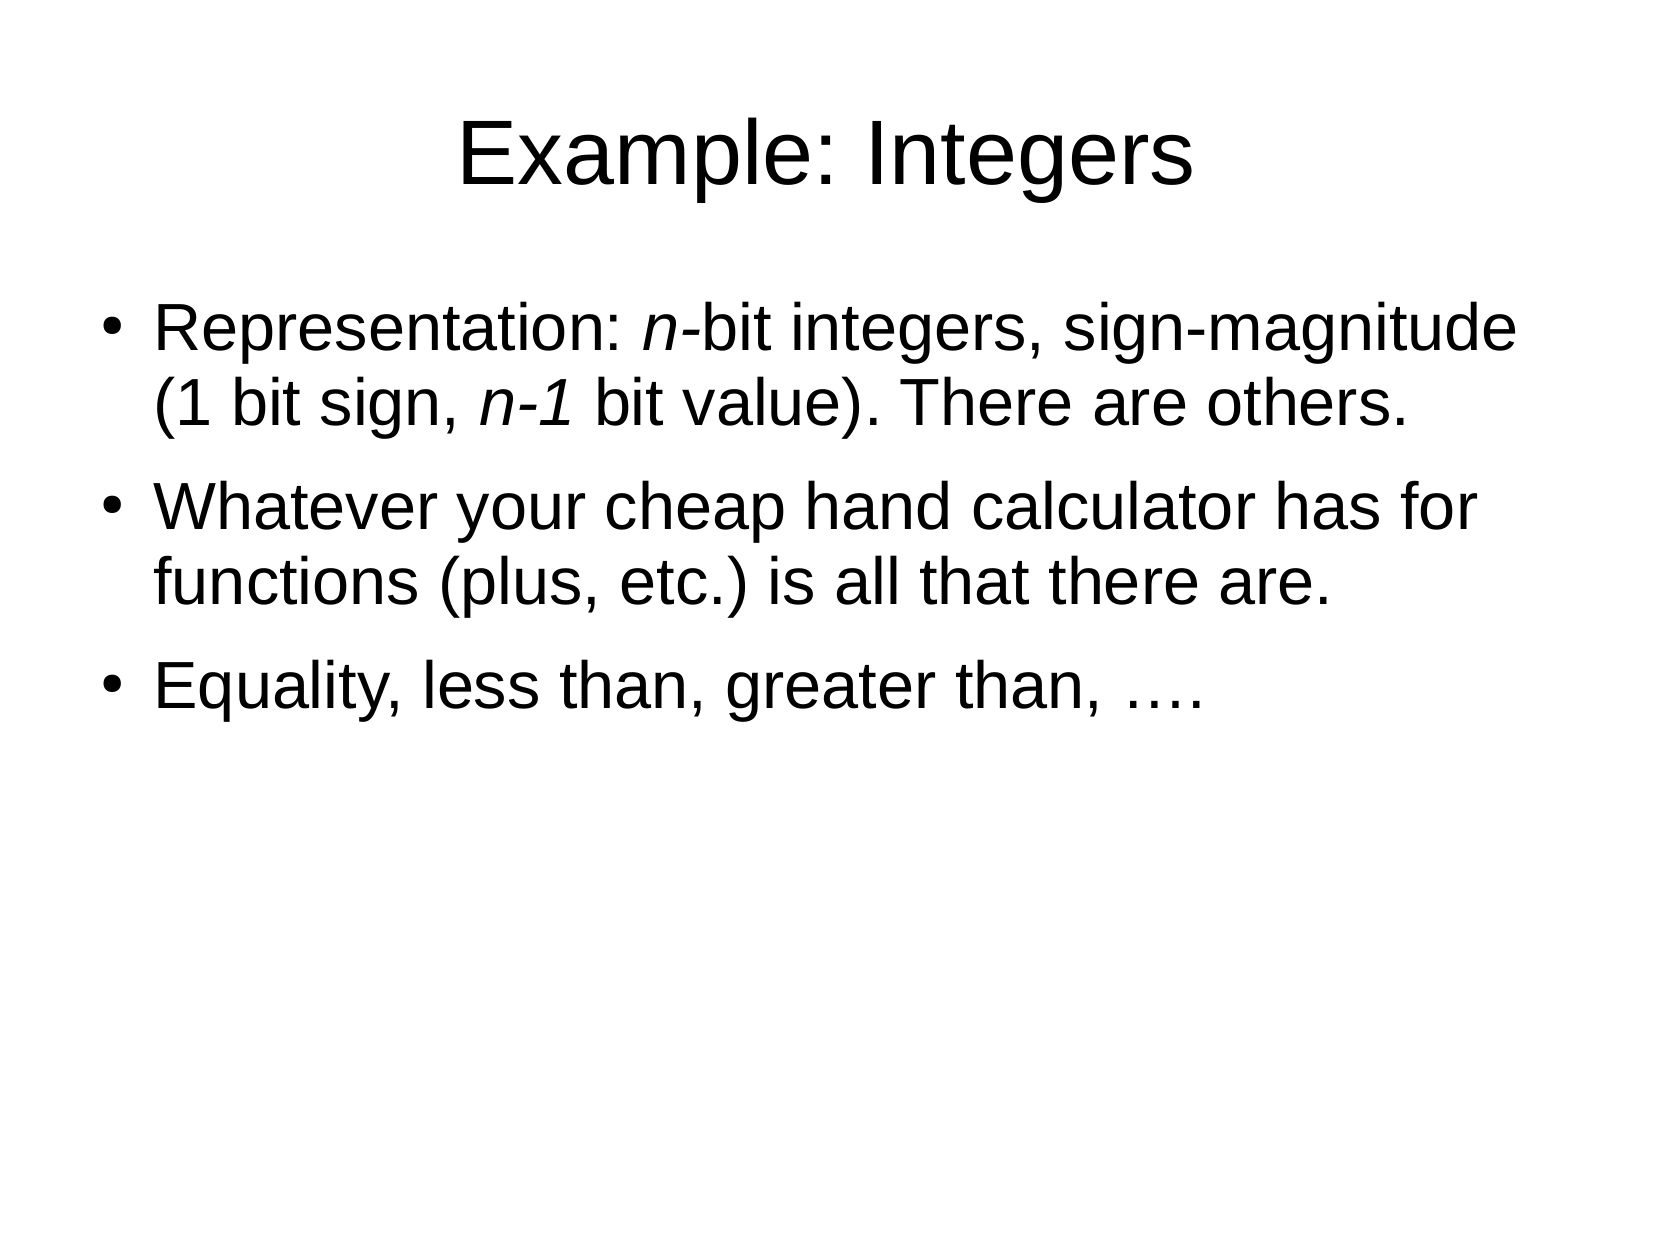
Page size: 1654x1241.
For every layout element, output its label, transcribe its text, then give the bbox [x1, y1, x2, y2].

list Representation: n-bit integers, sign-magnitude (1 bit sign, n-1 bit value). There are others. Whatever your cheap hand calculator has for functions (plus, etc.) is all that there are. Equality, less than, greater than, …. [82, 290, 1571, 1010]
title Example: Integers [82, 49, 1571, 257]
